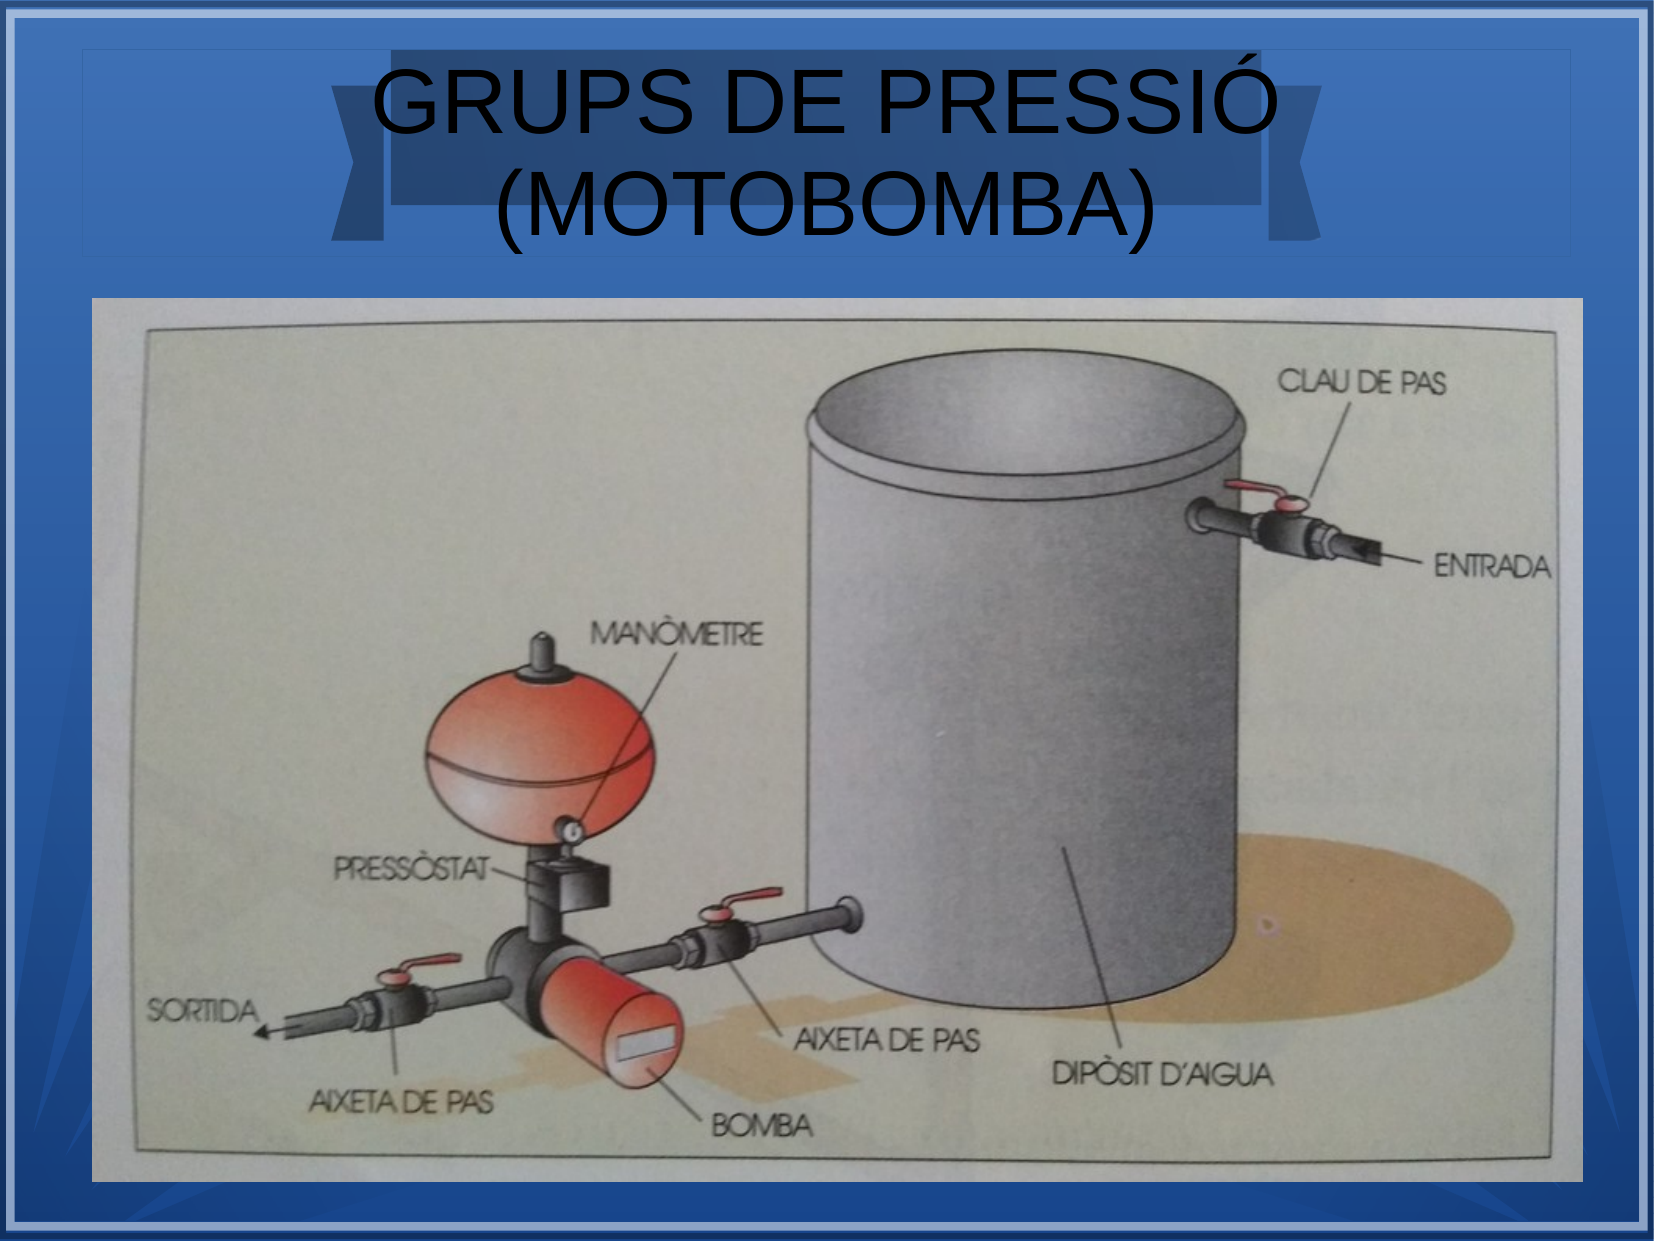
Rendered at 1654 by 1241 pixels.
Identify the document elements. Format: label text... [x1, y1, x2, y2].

title GRUPS DE PRESSIÓ (MOTOBOMBA) [82, 49, 1571, 257]
picture [92, 298, 1583, 1182]
